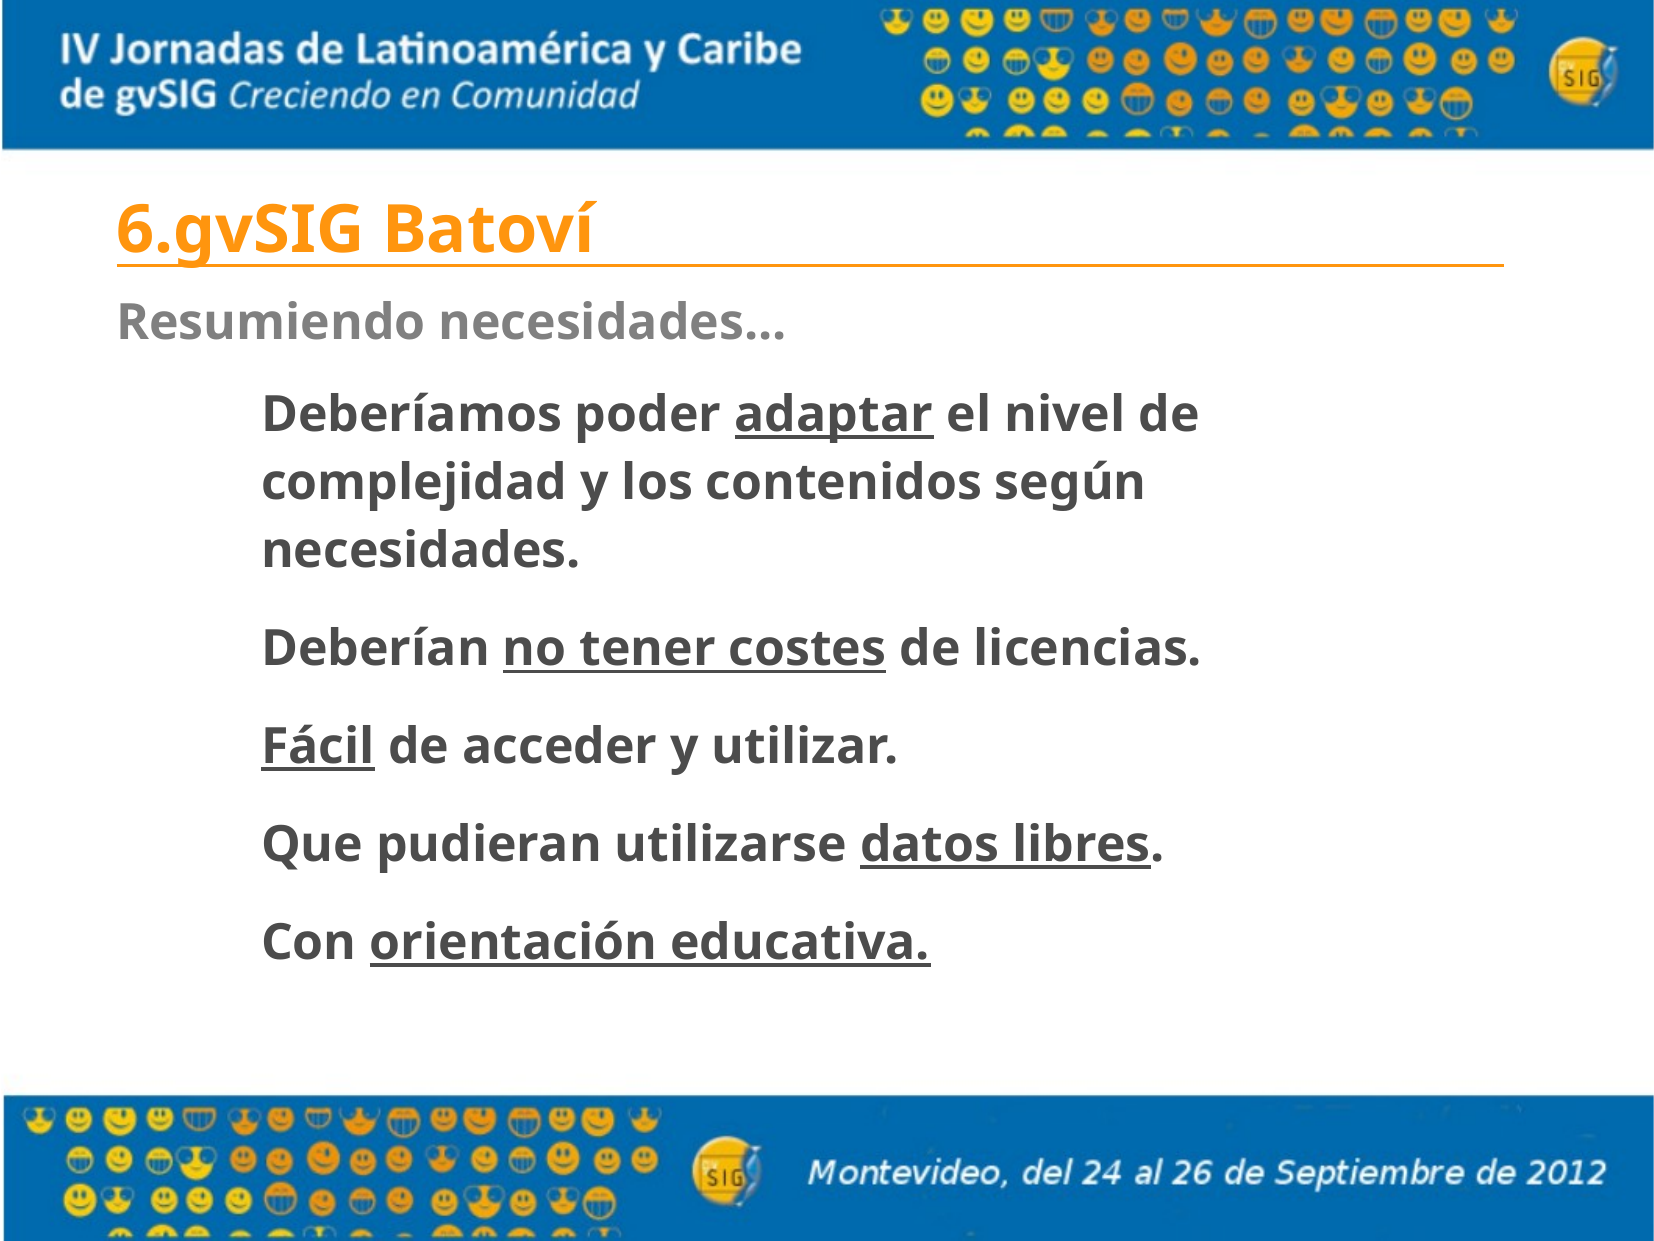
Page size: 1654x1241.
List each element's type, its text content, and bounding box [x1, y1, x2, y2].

text_box Deberíamos poder adaptar el nivel de complejidad y los contenidos según necesidades. Deberían no tener costes de licencias. Fácil de acceder y utilizar. Que pudieran utilizarse datos libres. Con orientación educativa. [261, 377, 1453, 1087]
picture [1, 0, 1654, 1241]
title 6.gvSIG Batoví [116, 187, 1605, 266]
title Resumiendo necesidades... [116, 276, 1475, 365]
